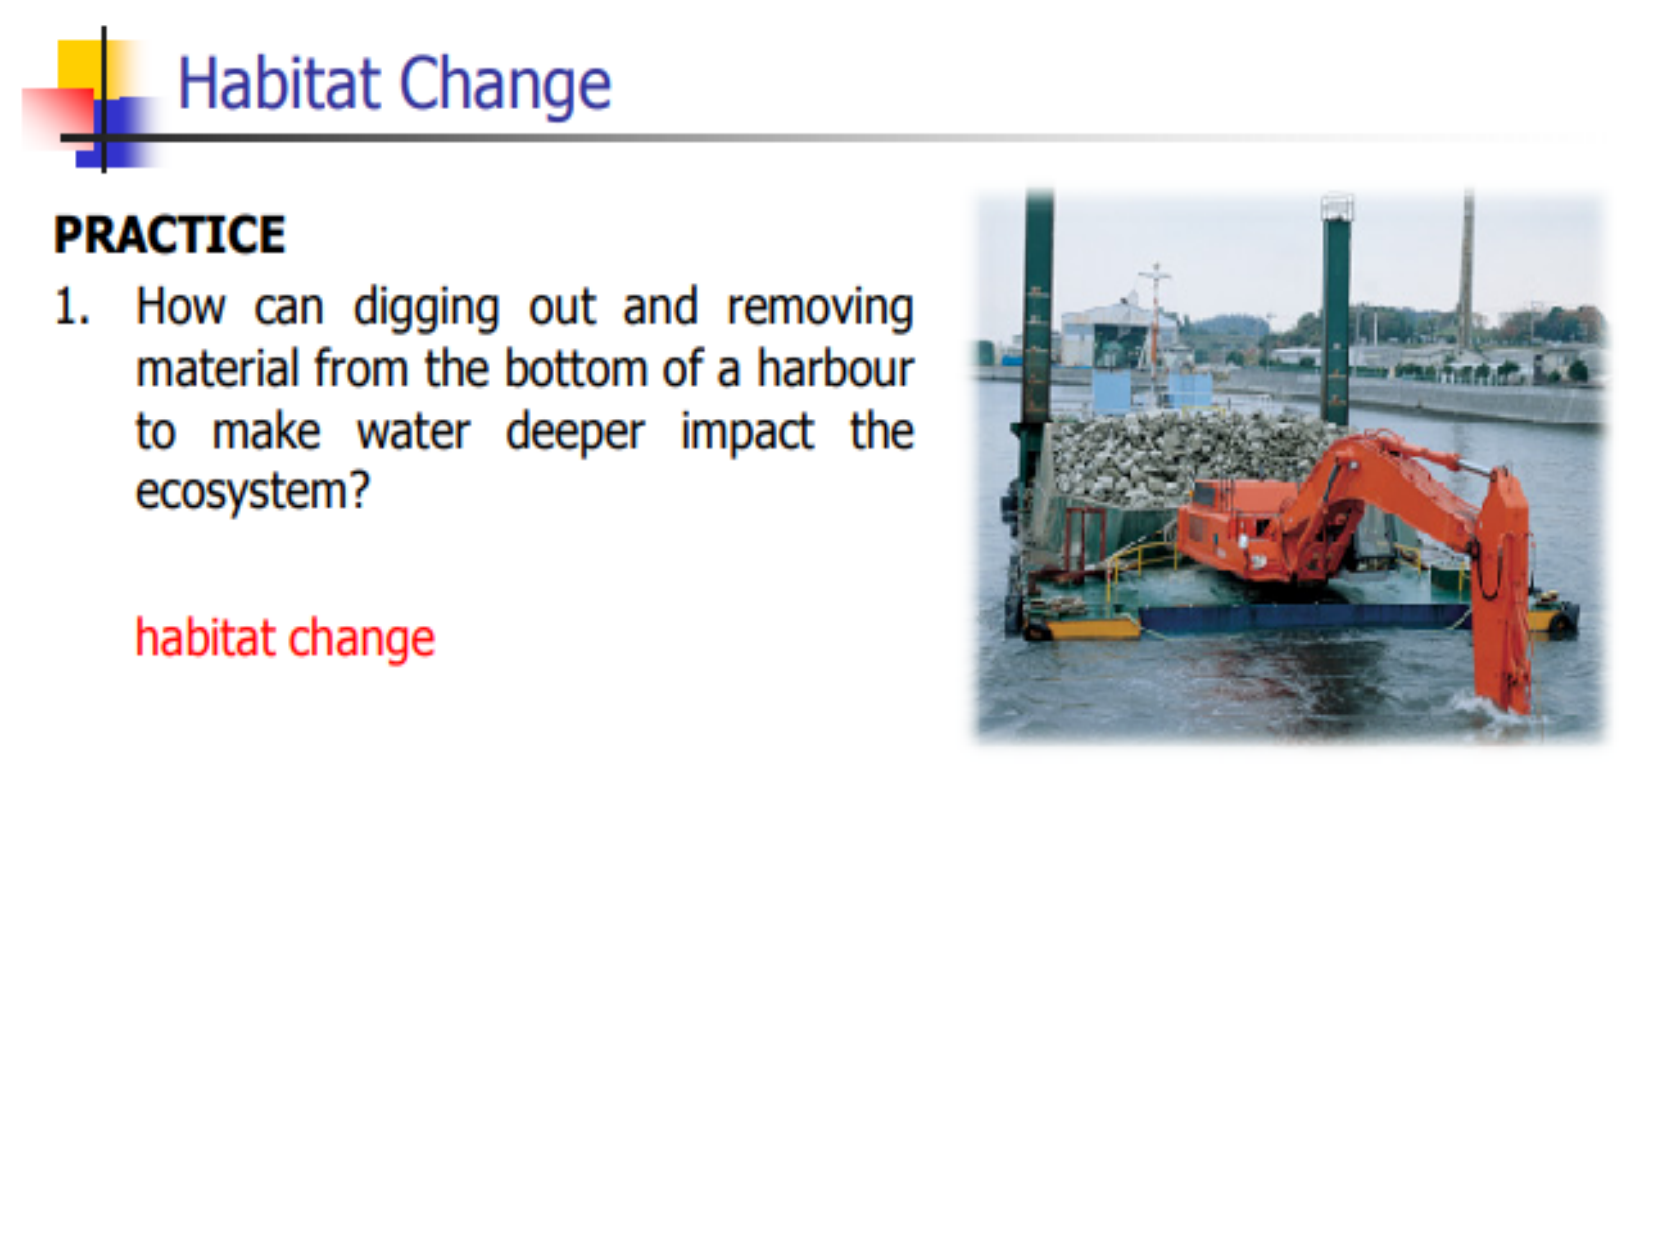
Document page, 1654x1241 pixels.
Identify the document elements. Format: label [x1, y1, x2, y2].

picture [15, 24, 1619, 1158]
